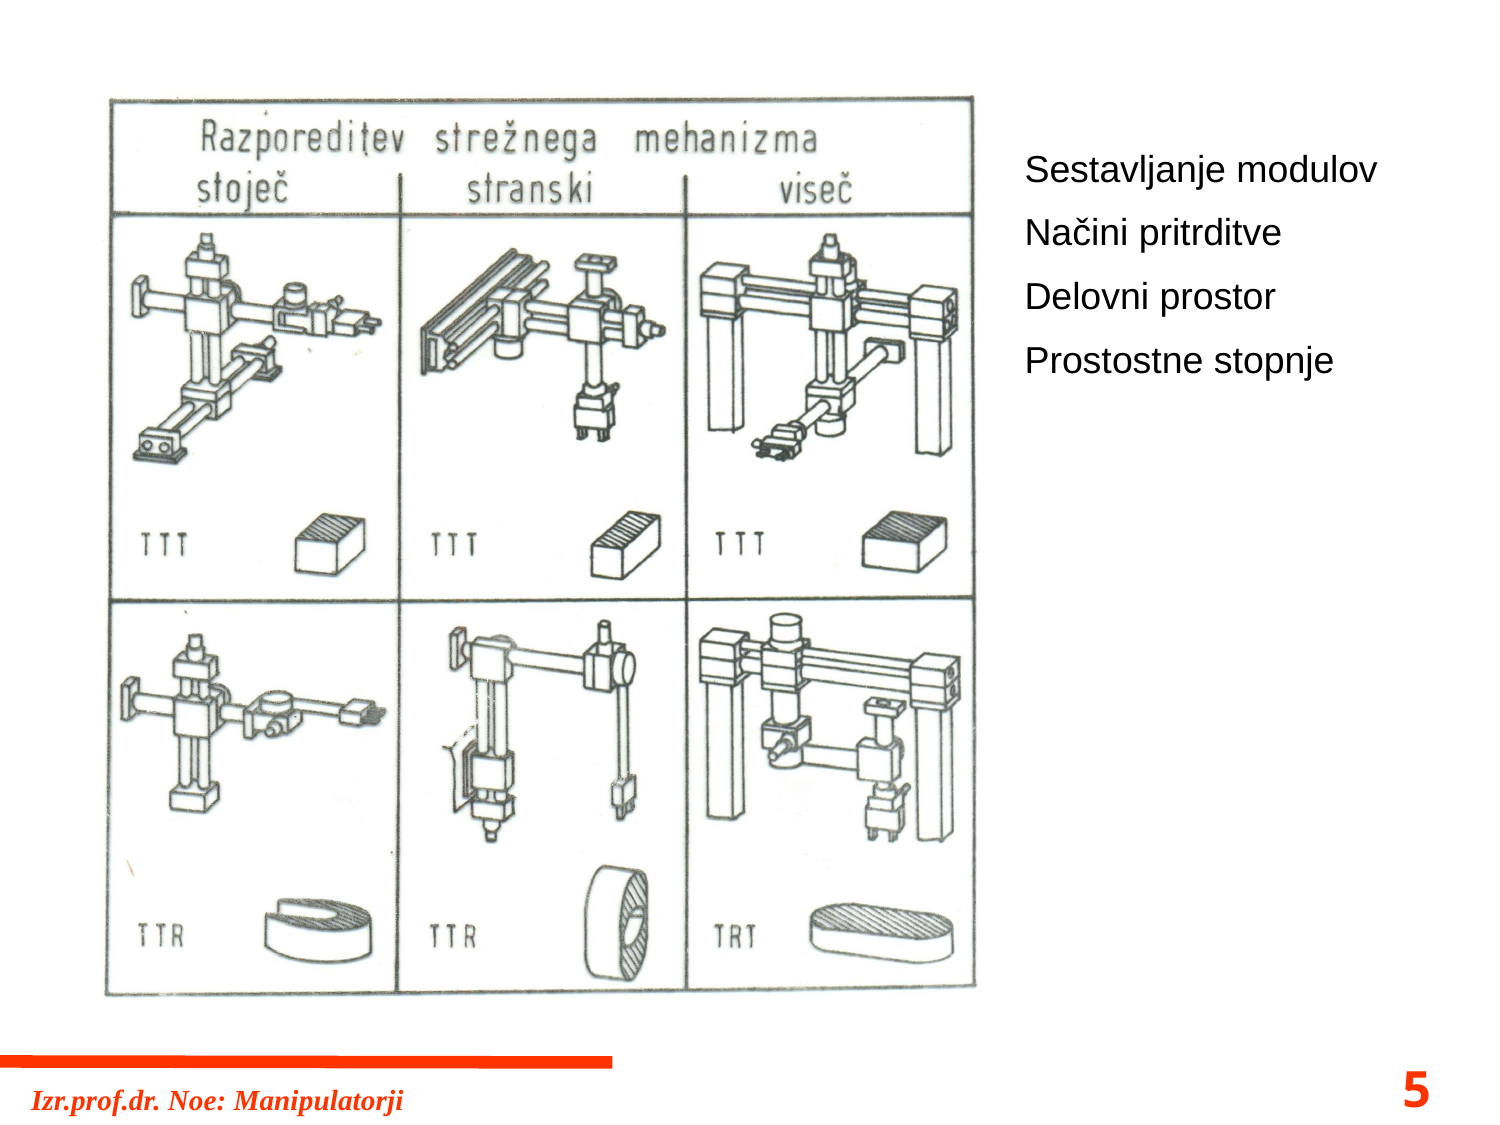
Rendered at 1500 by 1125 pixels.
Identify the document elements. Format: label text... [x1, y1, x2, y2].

picture [100, 90, 980, 998]
text_box Sestavljanje modulov Načini pritrditve Delovni prostor Prostostne stopnje [1009, 137, 1471, 389]
